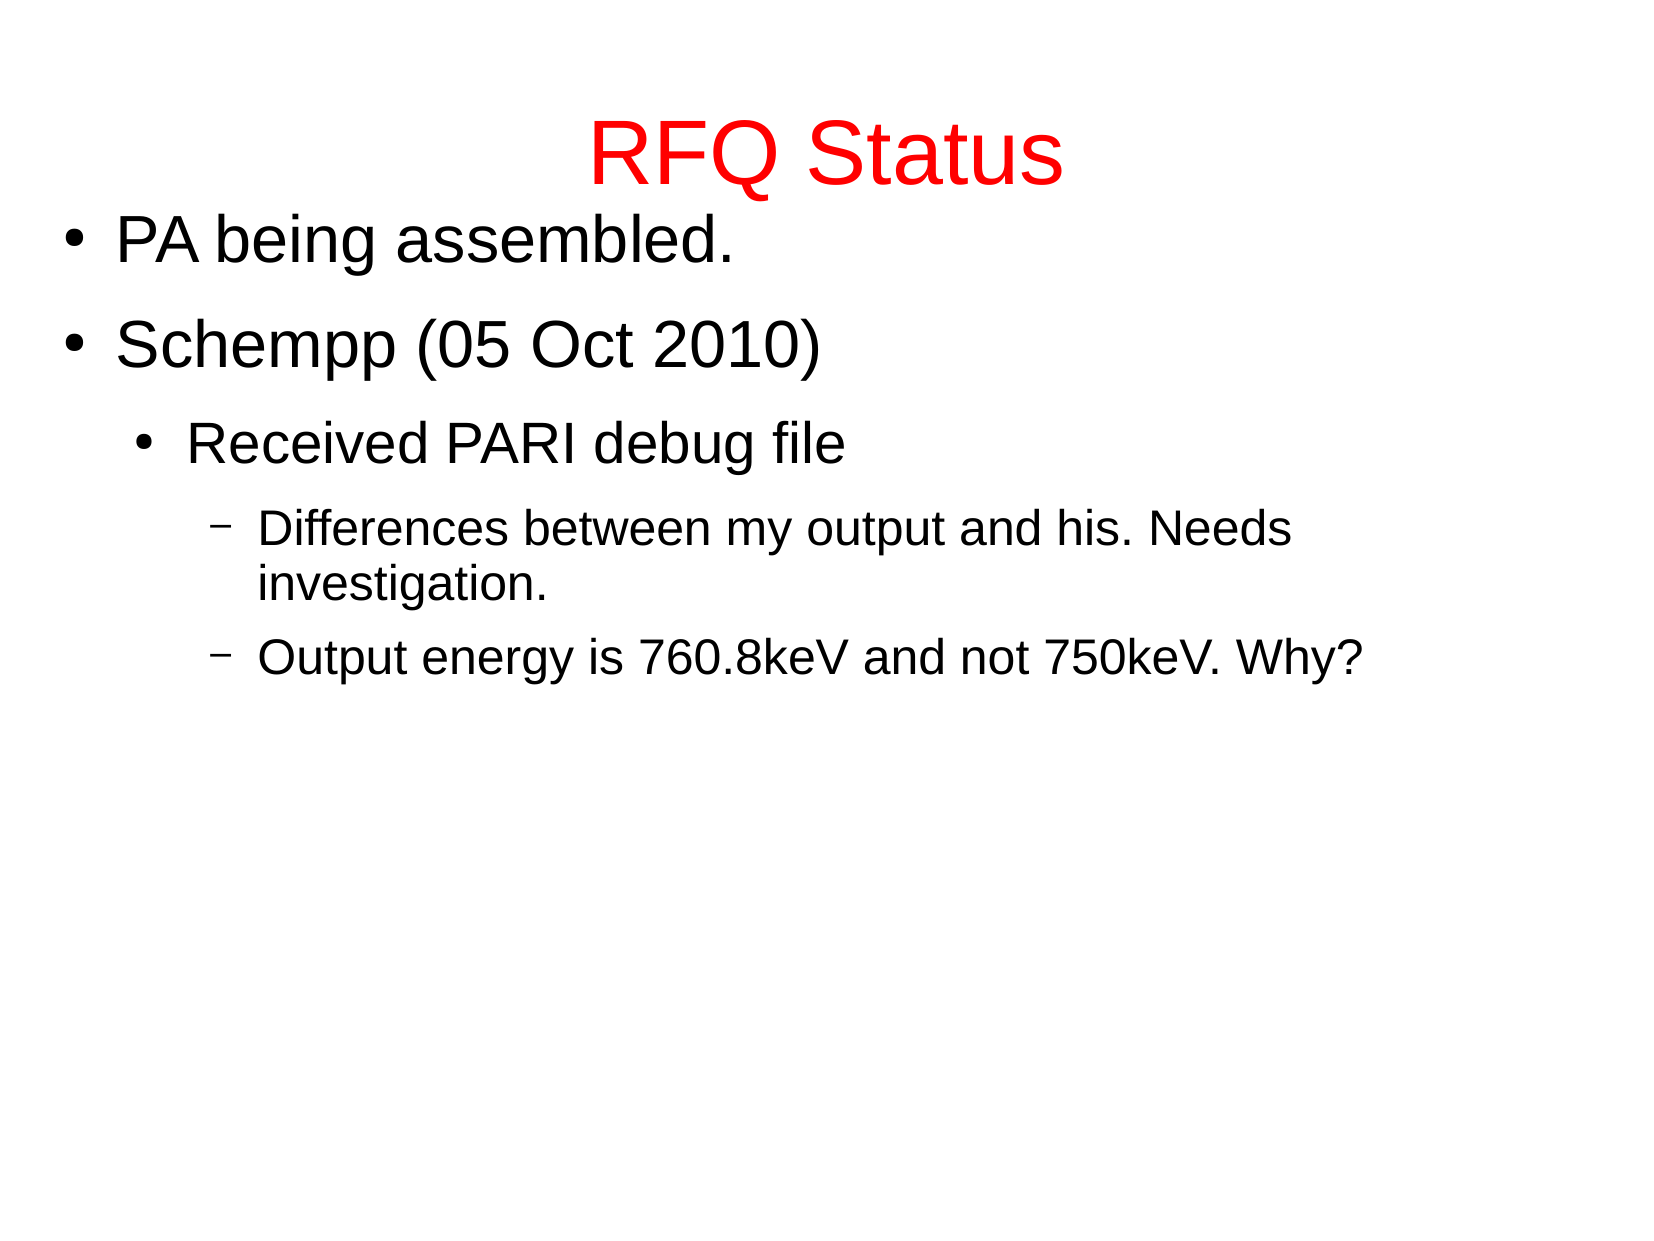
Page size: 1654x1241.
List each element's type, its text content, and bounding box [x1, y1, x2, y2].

list PA being assembled. Schempp (05 Oct 2010) Received PARI debug file Differences between my output and his. Needs investigation. Output energy is 760.8keV and not 750keV. Why? [45, 202, 1534, 1080]
title RFQ Status [82, 49, 1571, 257]
